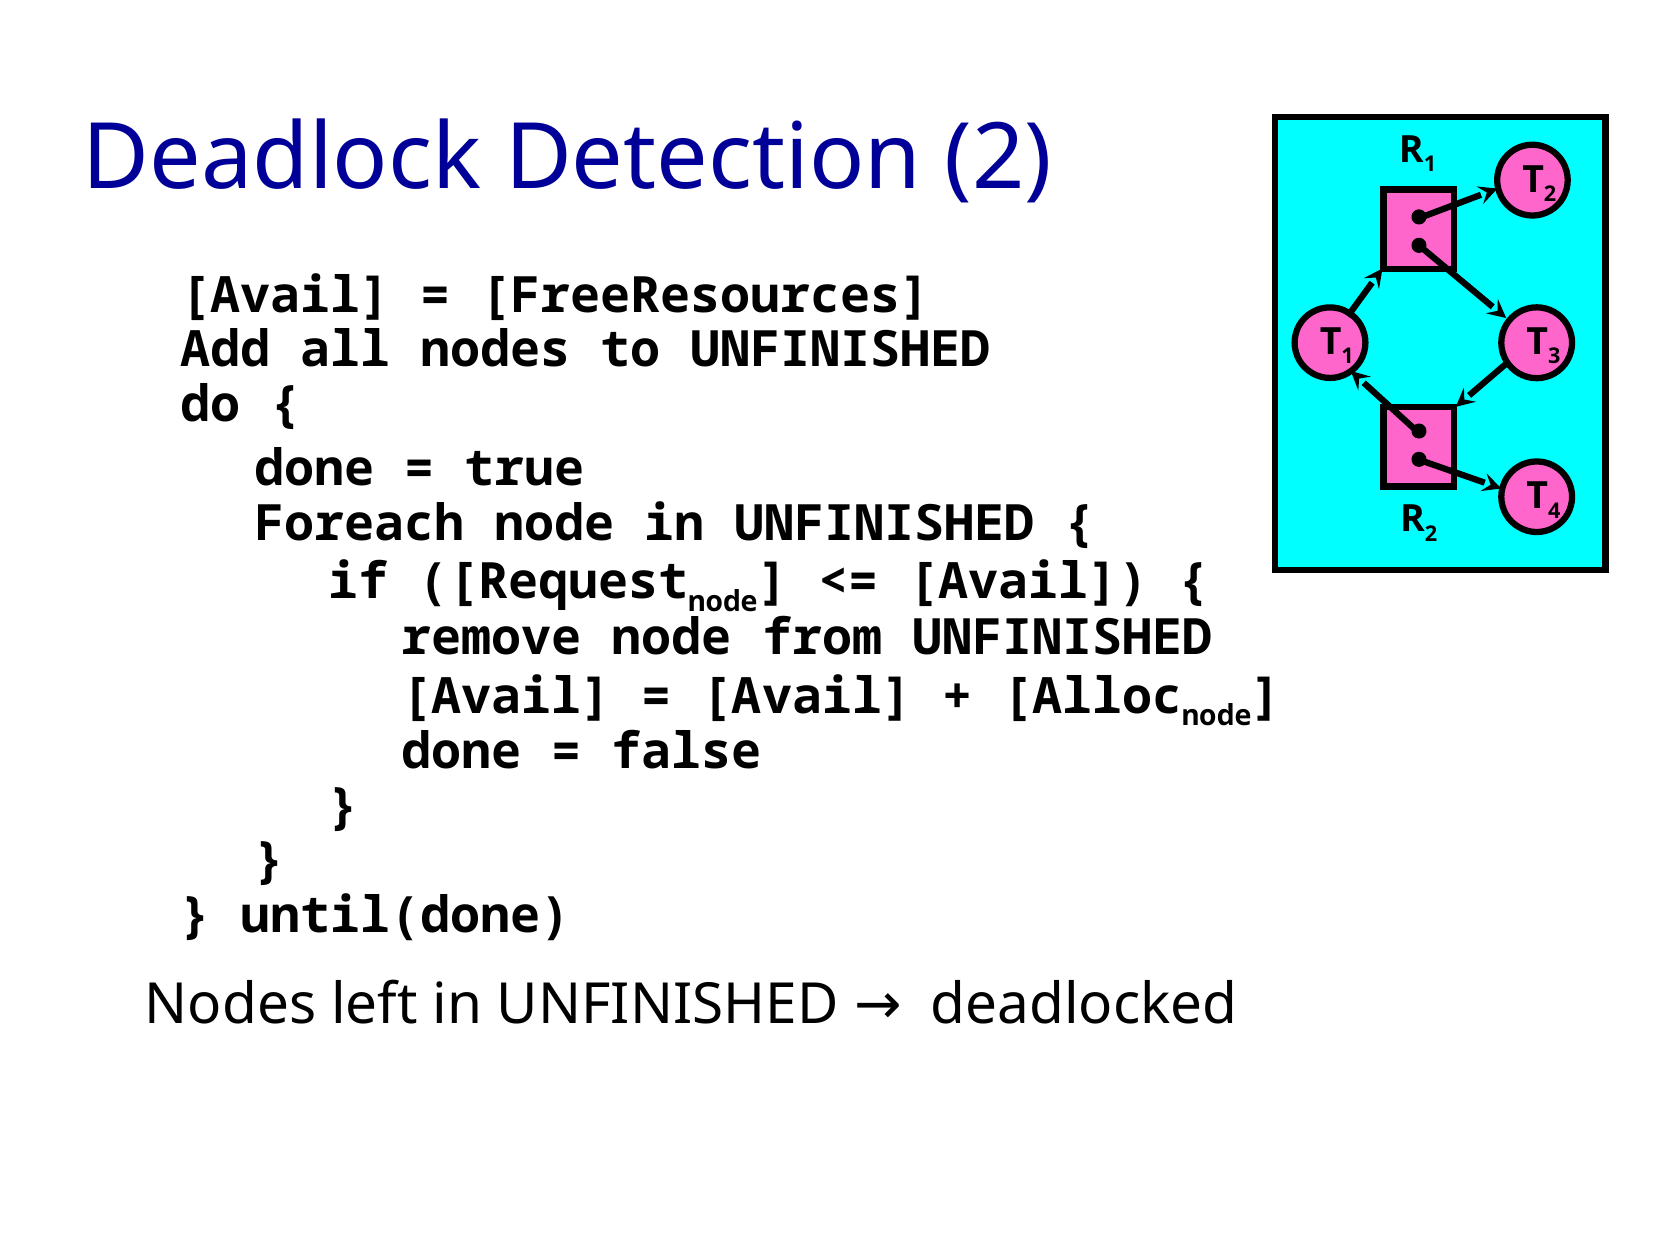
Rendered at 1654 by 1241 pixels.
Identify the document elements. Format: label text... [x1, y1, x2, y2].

text_box T1 [1294, 307, 1366, 378]
text_box R2 [1385, 486, 1453, 553]
title Deadlock Detection (2) [82, 49, 1571, 257]
text_box T4 [1501, 461, 1573, 533]
text_box [1274, 117, 1606, 571]
text_box R1 [1384, 117, 1452, 184]
text_box [Avail] = [FreeResources] Add all nodes to UNFINISHED do { done = true Foreach node in UNFINISHED { if ([Requestnode] <= [Avail]) { remove node from UNFINISHED [Avail] = [Avail] + [Allocnode] done = false } } } until(done) [45, 261, 1561, 1066]
text_box T2 [1497, 144, 1568, 216]
text_box Nodes left in UNFINISHED → deadlocked [144, 962, 1411, 1096]
text_box T3 [1501, 307, 1573, 379]
